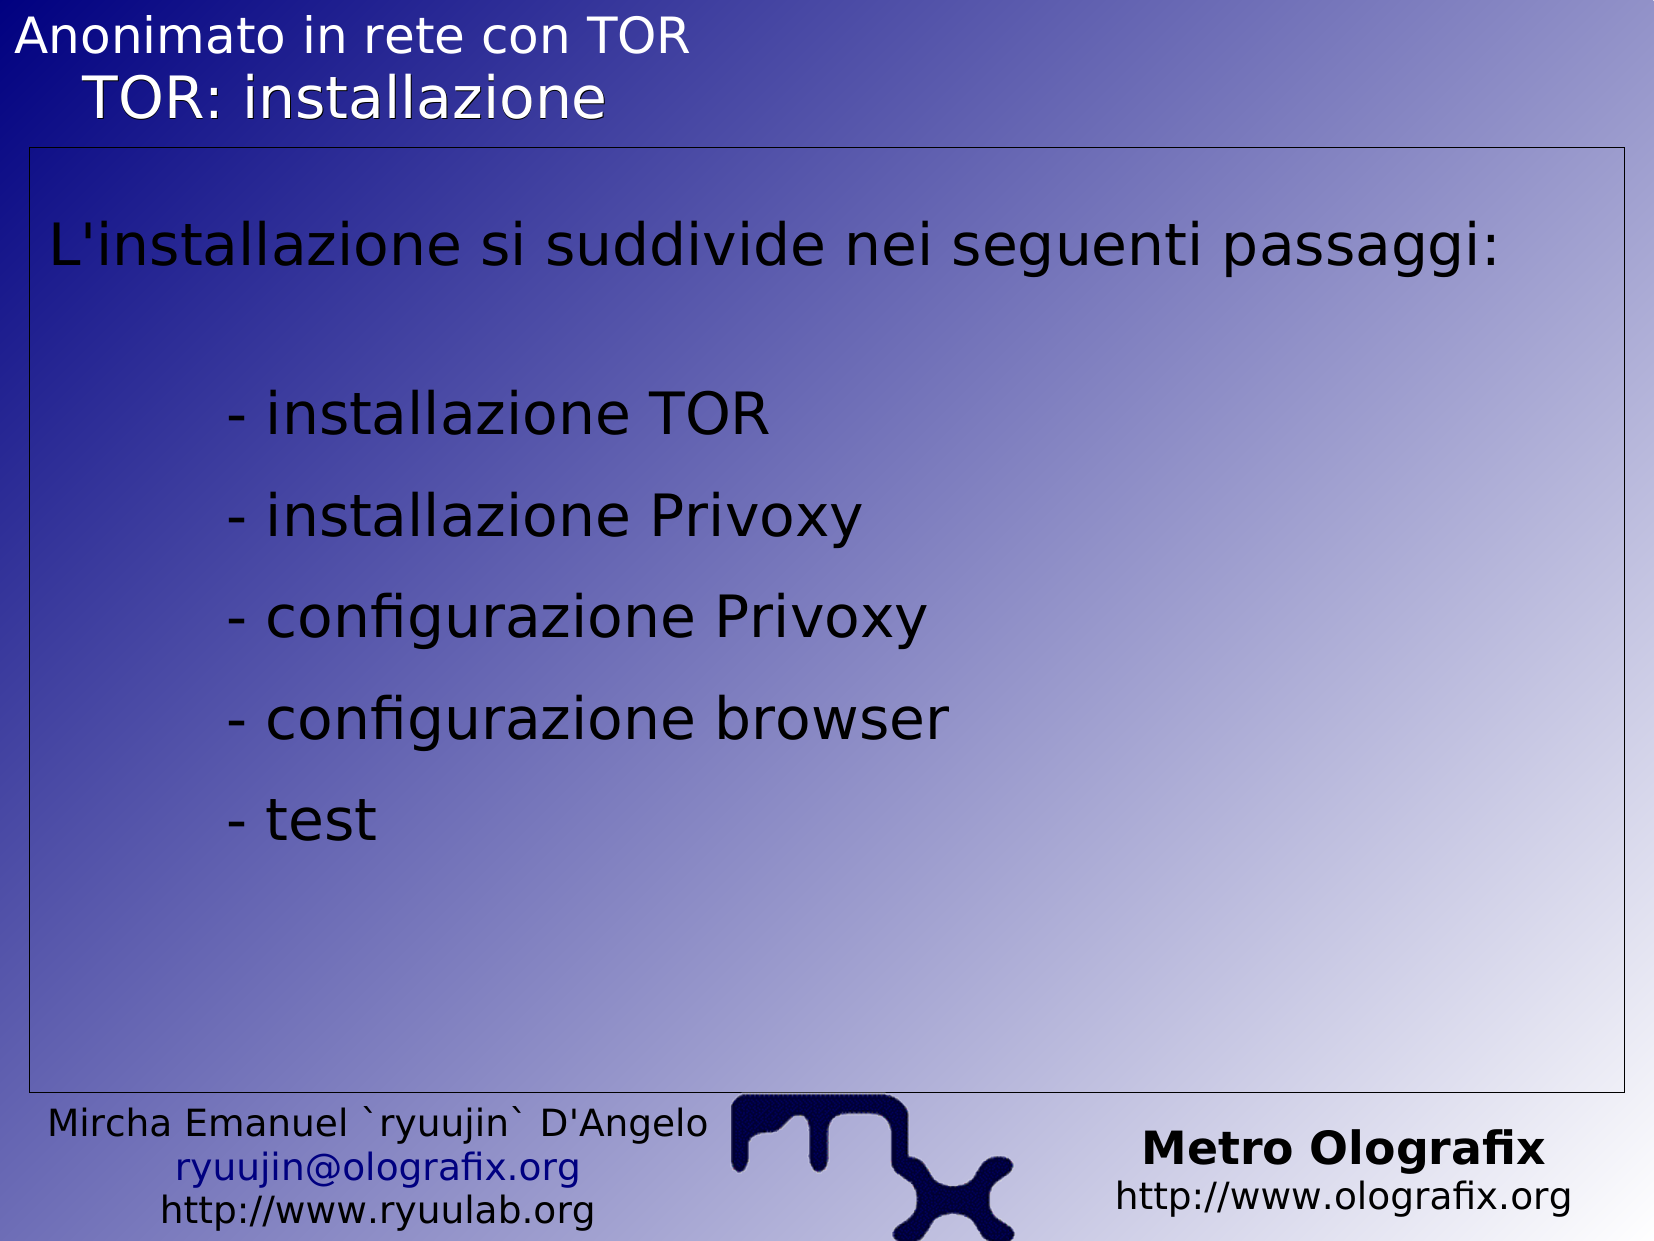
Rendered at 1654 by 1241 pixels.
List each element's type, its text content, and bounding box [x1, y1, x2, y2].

text_box Mircha Emanuel `ryuujin` D'Angelo ryuujin@olografix.org http://www.ryuulab.org [0, 1094, 757, 1241]
picture [720, 1068, 1033, 1241]
text_box Metro Olografix http://www.olografix.org [1034, 1114, 1654, 1227]
text_box L'installazione si suddivide nei seguenti passaggi: - installazione TOR - installazione Privoxy - configurazione Privoxy - configurazione browser - test [33, 203, 1615, 863]
text_box Anonimato in rete con TOR [0, 0, 1595, 74]
title TOR: installazione [82, 49, 1571, 148]
